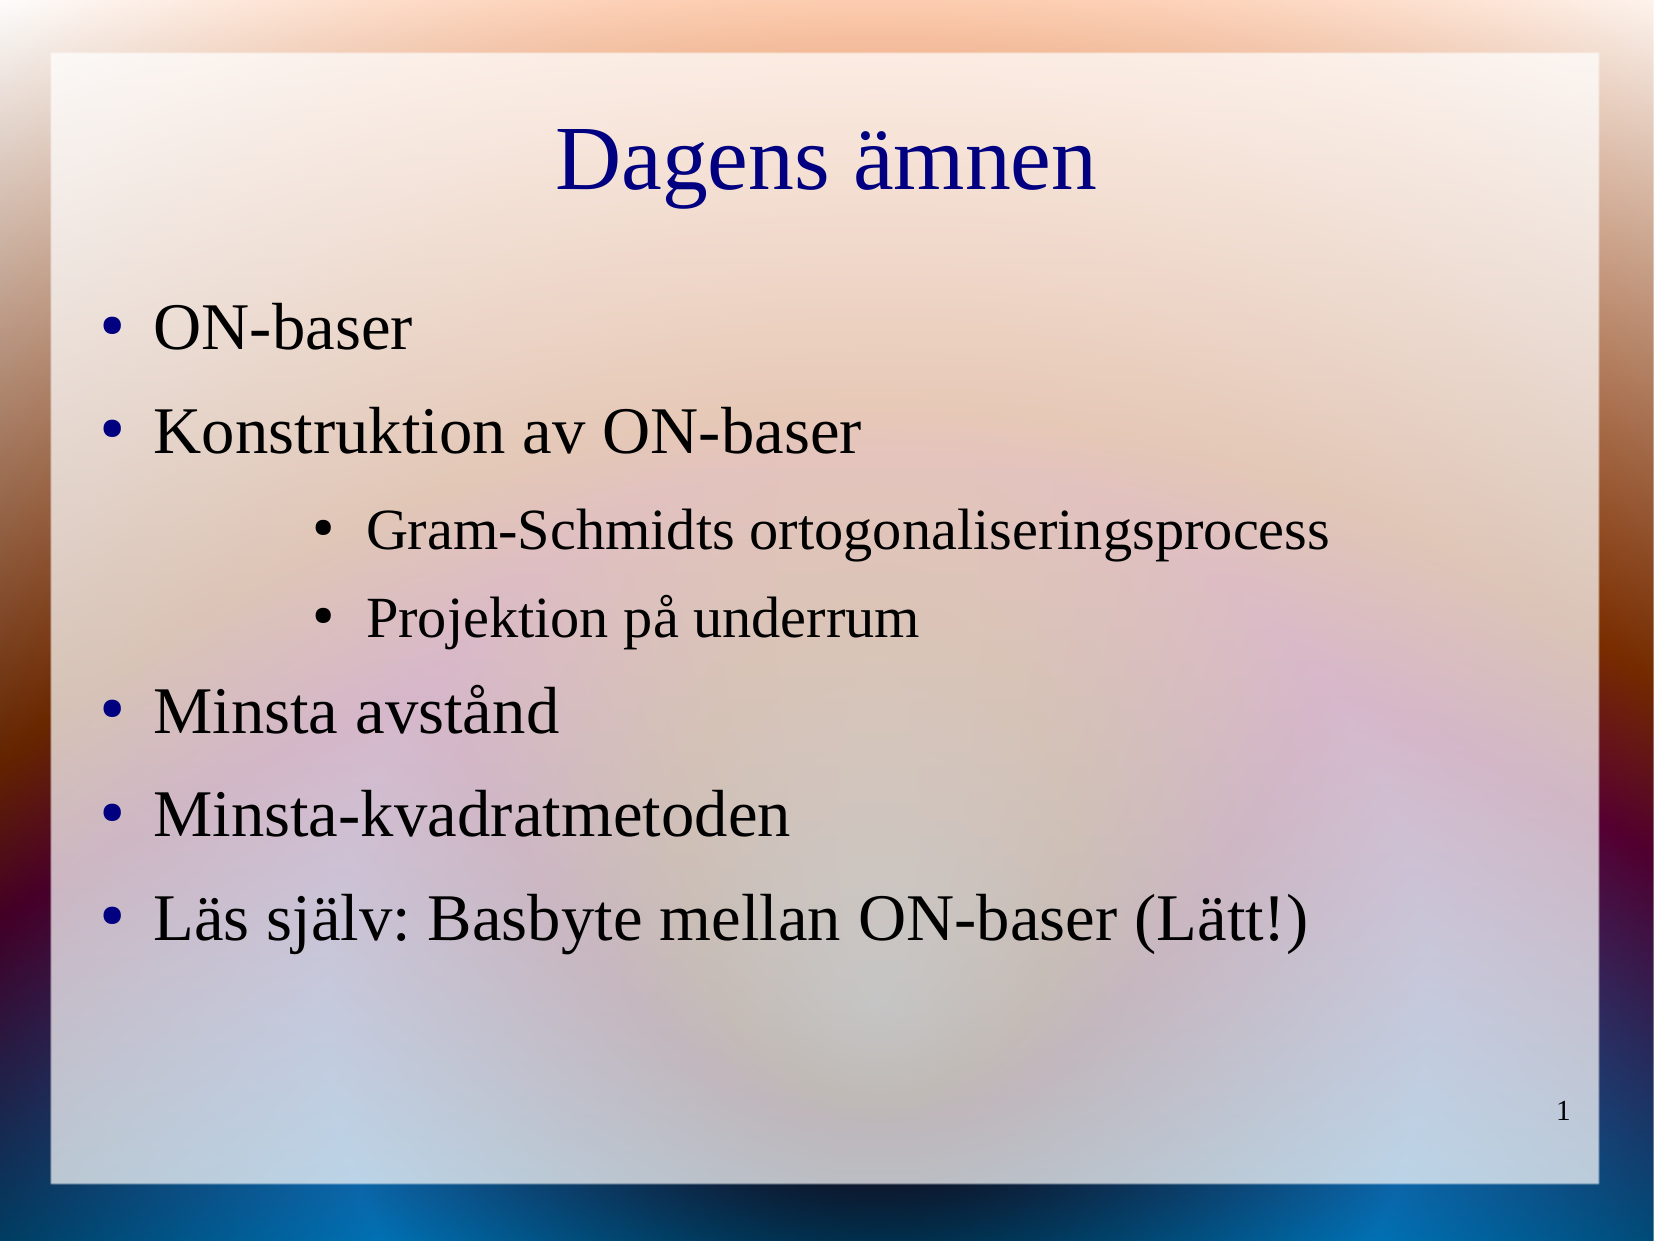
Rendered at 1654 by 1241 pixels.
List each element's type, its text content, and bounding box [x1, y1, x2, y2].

picture [0, 0, 1654, 1241]
title Dagens ämnen [82, 62, 1571, 256]
list ON-baser Konstruktion av ON-baser Gram-Schmidts ortogonaliseringsprocess Projektion på underrum Minsta avstånd Minsta-kvadratmetoden Läs själv: Basbyte mellan ON-baser (Lätt!) [82, 290, 1571, 1019]
